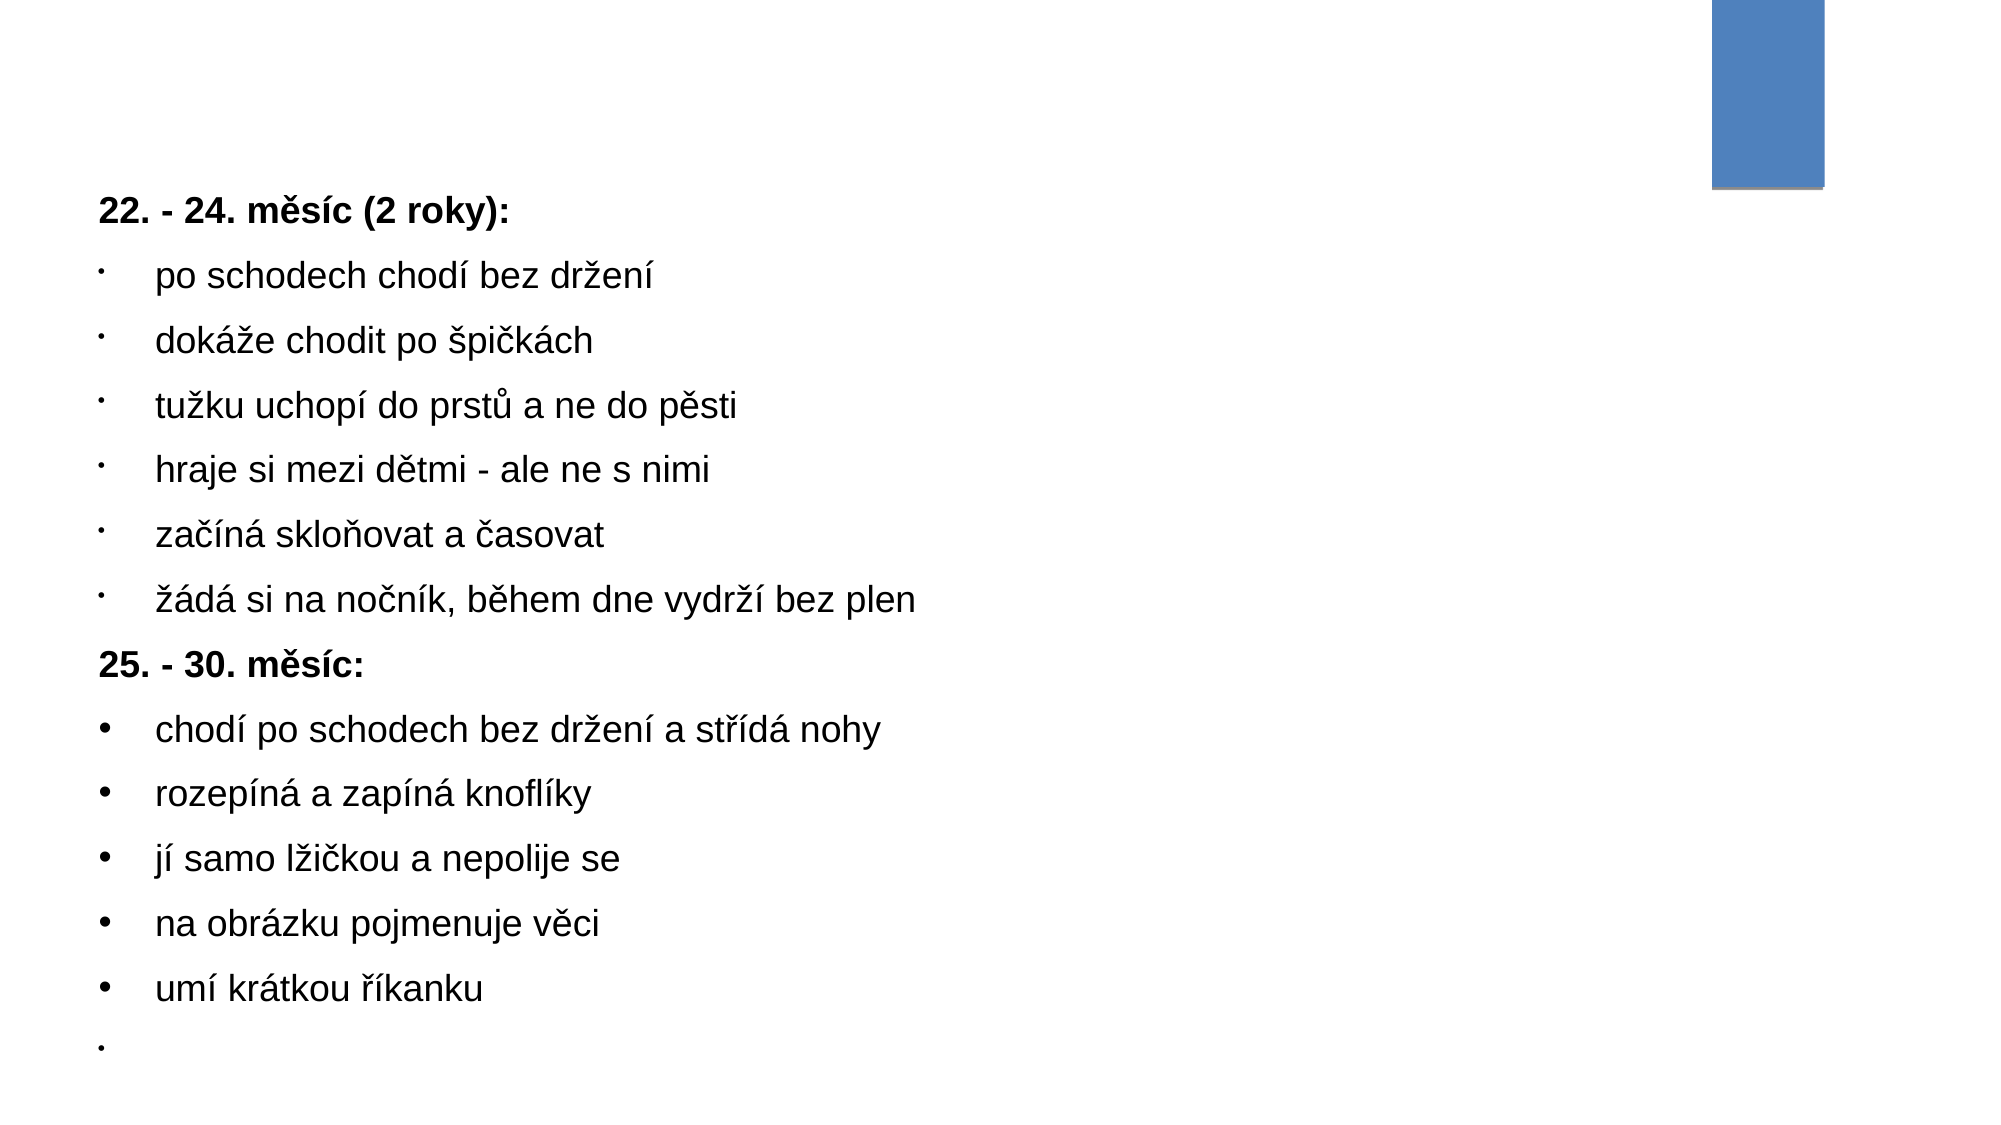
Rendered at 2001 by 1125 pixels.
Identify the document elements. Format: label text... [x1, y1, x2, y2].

text_box 22. - 24. měsíc (2 roky): po schodech chodí bez držení dokáže chodit po špičkách tužku uchopí do prstů a ne do pěsti hraje si mezi dětmi - ale ne s nimi začíná skloňovat a časovat žádá si na nočník, během dne vydrží bez plen 25. - 30. měsíc: chodí po schodech bez držení a střídá nohy rozepíná a zapíná knoflíky jí samo lžičkou a nepolije se na obrázku pojmenuje věci umí krátkou říkanku [83, 175, 1917, 1089]
